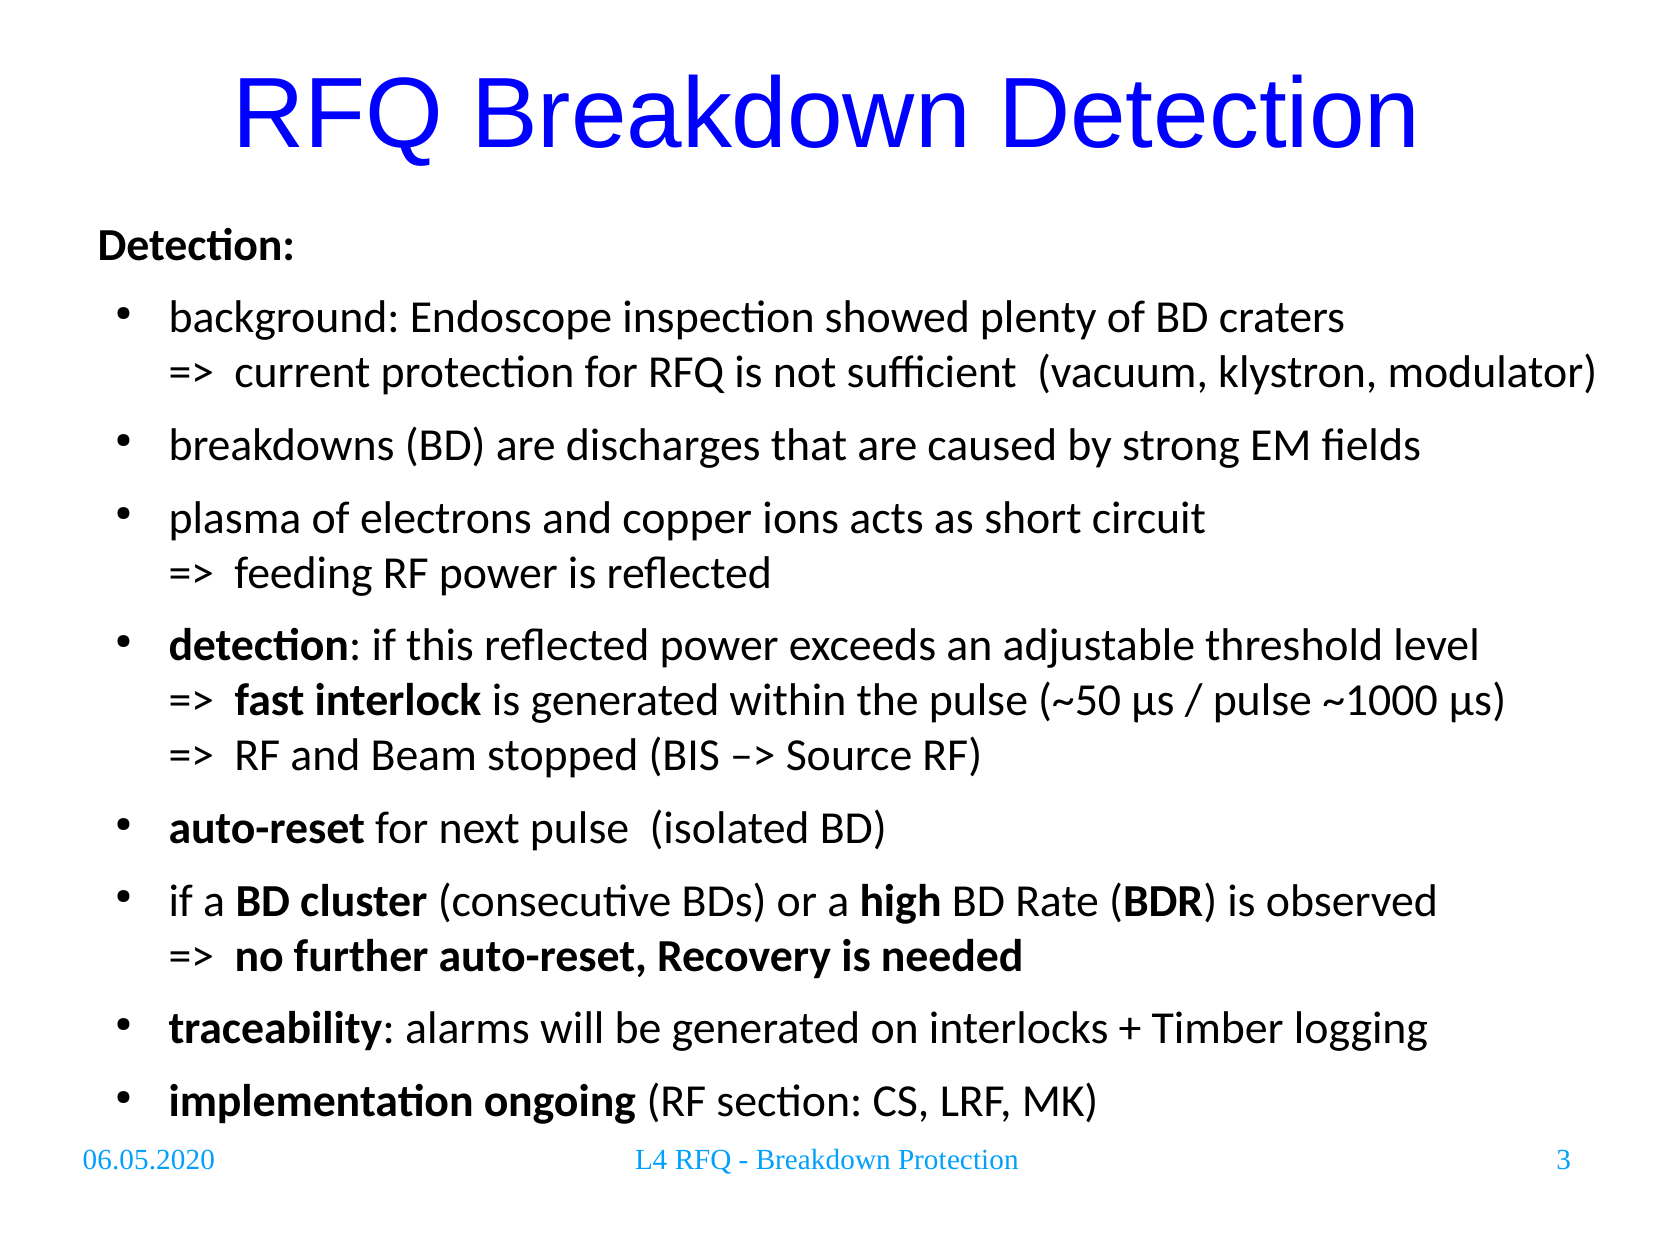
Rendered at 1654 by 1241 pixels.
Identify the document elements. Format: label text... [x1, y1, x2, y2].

text_box Detection: background: Endoscope inspection showed plenty of BD craters => current protection for RFQ is not sufficient (vacuum, klystron, modulator) breakdowns (BD) are discharges that are caused by strong EM fields plasma of electrons and copper ions acts as short circuit => feeding RF power is reflected detection: if this reflected power exceeds an adjustable threshold level => fast interlock is generated within the pulse (~50 μs / pulse ~1000 μs) => RF and Beam stopped (BIS –> Source RF) auto-reset for next pulse (isolated BD) if a BD cluster (consecutive BDs) or a high BD Rate (BDR) is observed => no further auto-reset, Recovery is needed traceability: alarms will be generated on interlocks + Timber logging implementation ongoing (RF section: CS, LRF, MK) [82, 206, 1630, 1140]
title RFQ Breakdown Detection [82, 49, 1571, 178]
